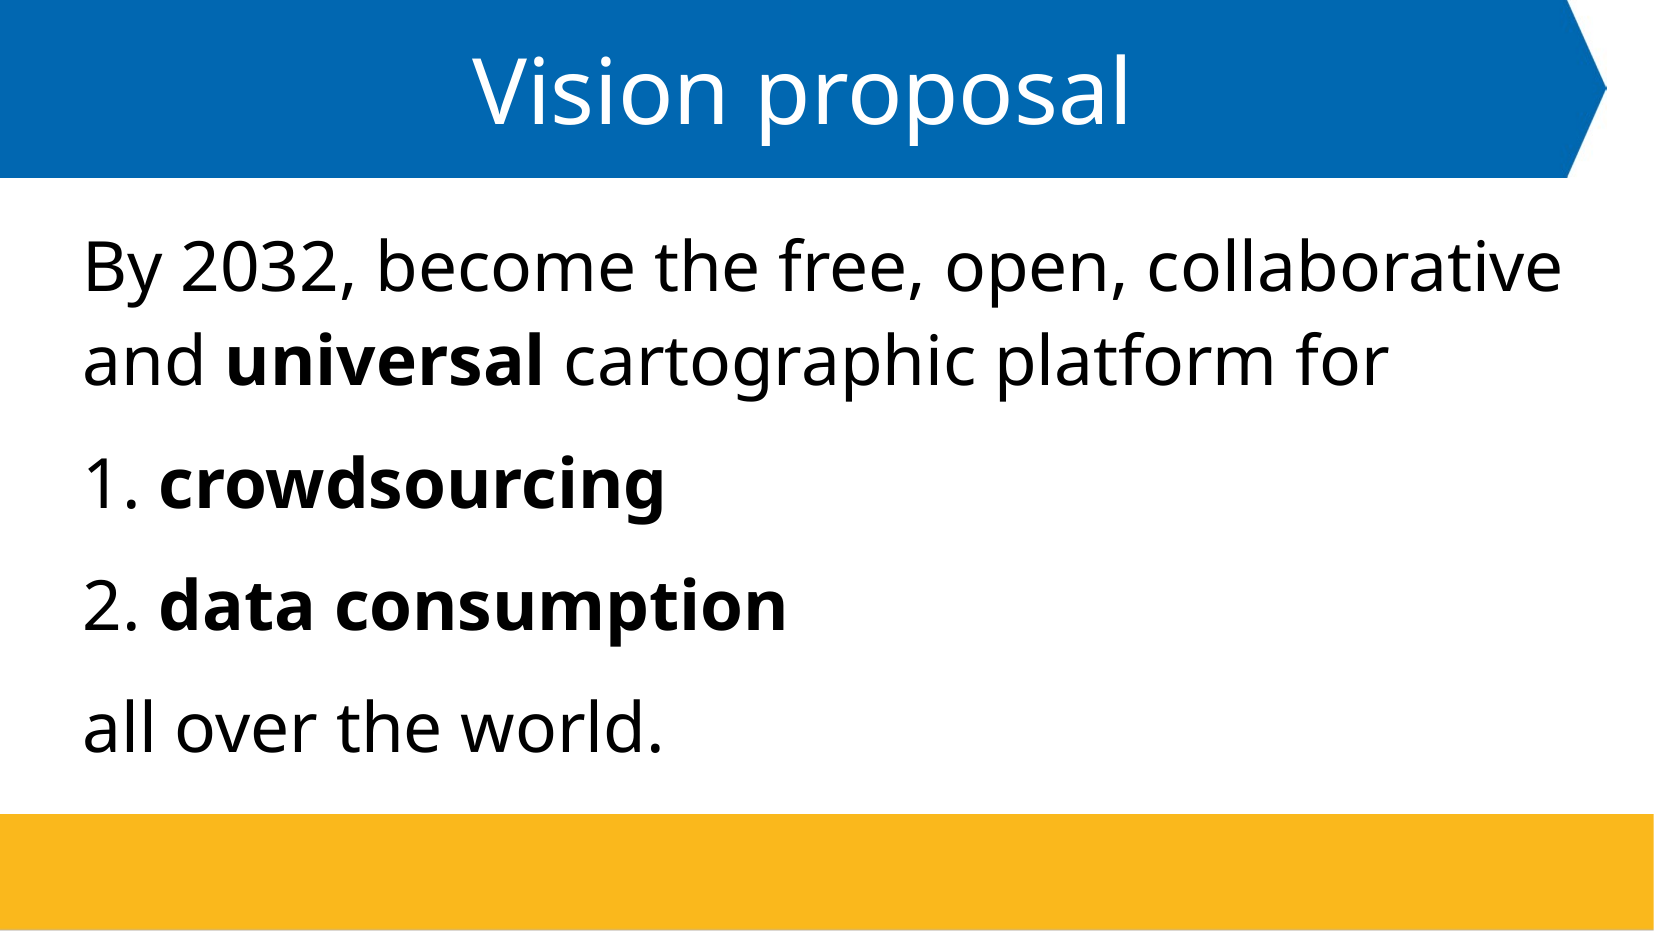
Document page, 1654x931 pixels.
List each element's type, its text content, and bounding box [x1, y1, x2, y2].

title Vision proposal [59, 23, 1548, 154]
picture [0, 0, 1607, 178]
list By 2032, become the free, open, collaborative and universal cartographic platform for 1. crowdsourcing 2. data consumption all over the world. [82, 217, 1571, 780]
picture [0, 814, 1654, 931]
